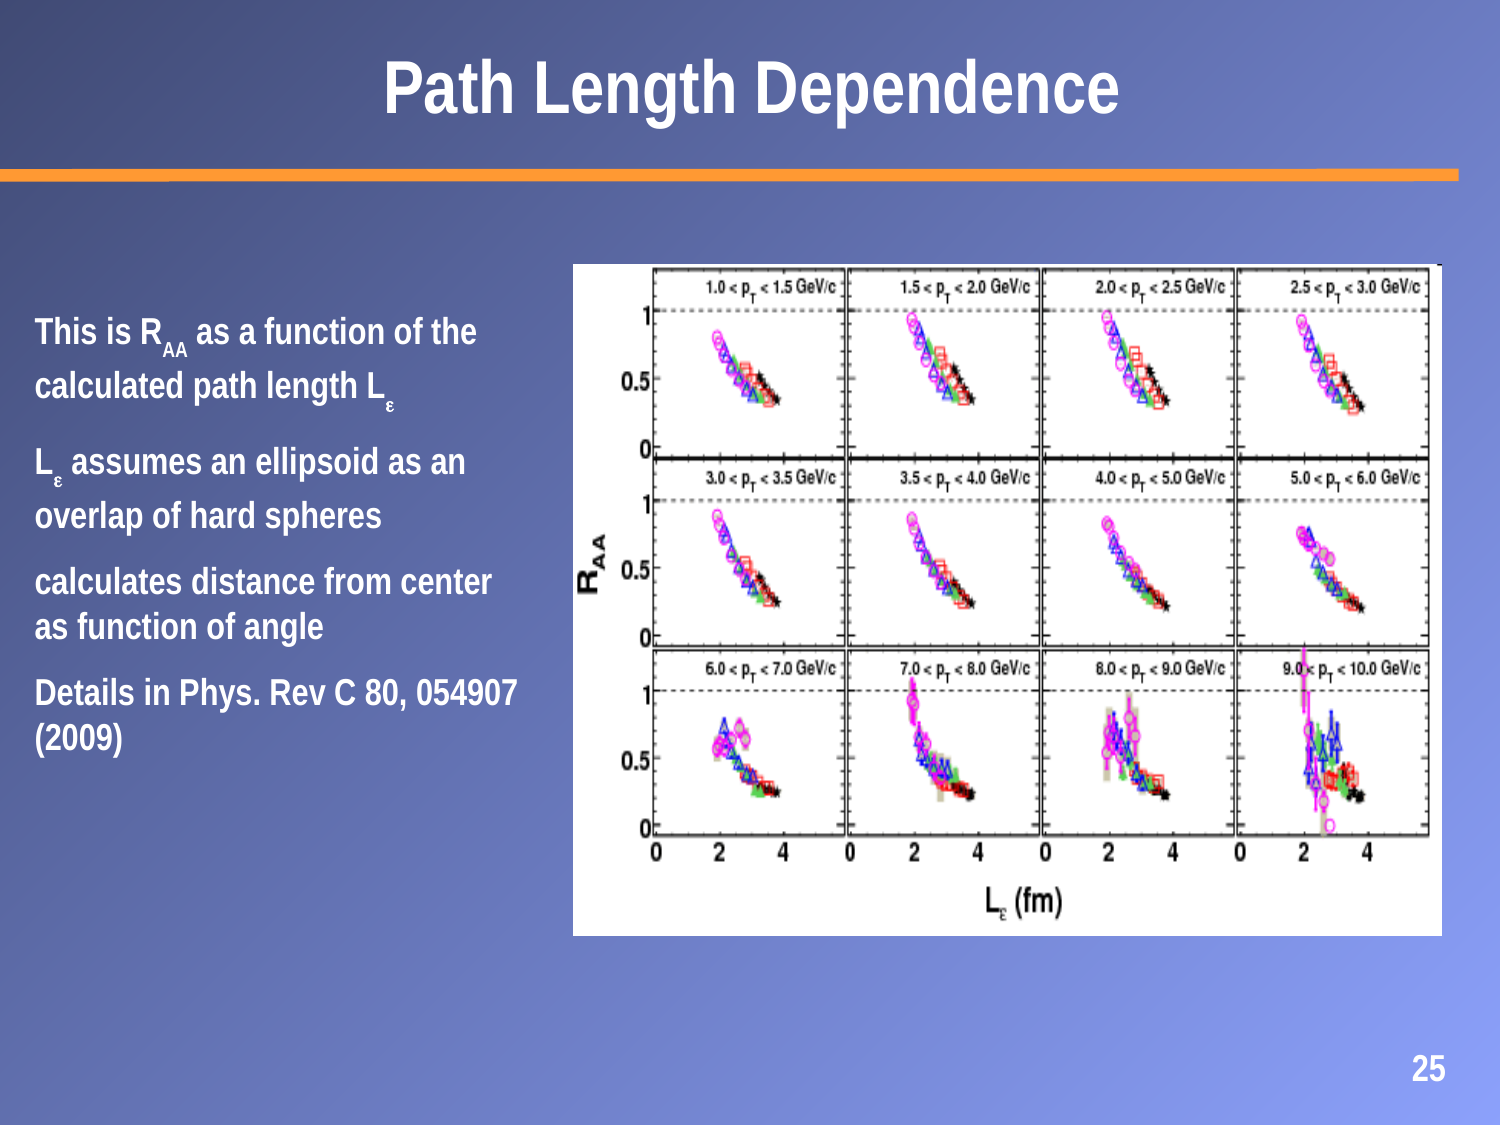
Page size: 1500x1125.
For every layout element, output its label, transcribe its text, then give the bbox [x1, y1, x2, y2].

title Path Length Dependence [146, 17, 1358, 179]
text_box This is RAA as a function of the calculated path length L L assumes an ellipsoid as an overlap of hard spheres calculates distance from center as function of angle Details in Phys. Rev C 80, 054907 (2009) [19, 299, 545, 693]
picture [573, 264, 1442, 936]
